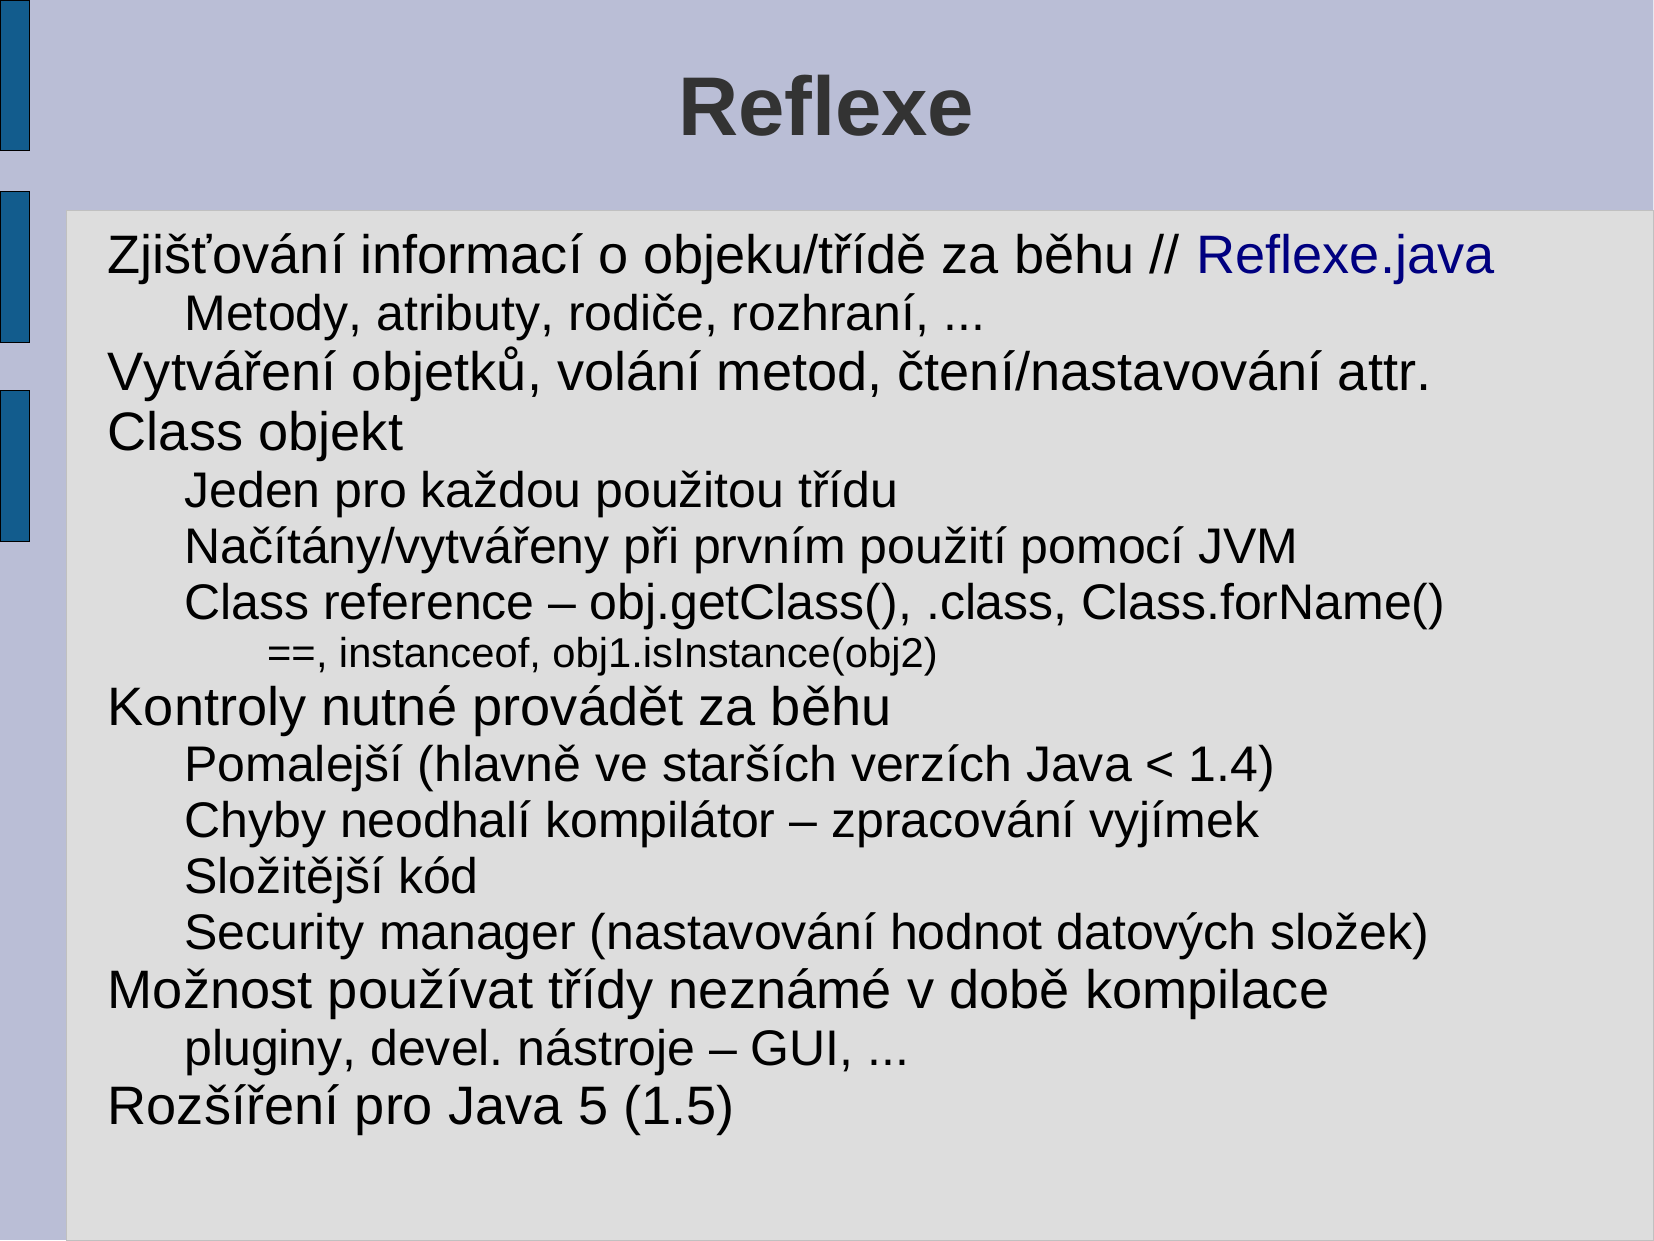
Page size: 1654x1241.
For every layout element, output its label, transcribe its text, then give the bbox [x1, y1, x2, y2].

title Reflexe [120, 17, 1533, 196]
list Zjišťování informací o objeku/třídě za běhu // Reflexe.java Metody, atributy, rodiče, rozhraní, ... Vytváření objetků, volání metod, čtení/nastavování attr. Class objekt Jeden pro každou použitou třídu Načítány/vytvářeny při prvním použití pomocí JVM Class reference – obj.getClass(), .class, Class.forName() ==, instanceof, obj1.isInstance(obj2) Kontroly nutné provádět za běhu Pomalejší (hlavně ve starších verzích Java < 1.4) Chyby neodhalí kompilátor – zpracování vyjímek Složitější kód Security manager (nastavování hodnot datových složek) Možnost používat třídy neznámé v době kompilace pluginy, devel. nástroje – GUI, ... Rozšíření pro Java 5 (1.5) [90, 225, 1576, 1213]
